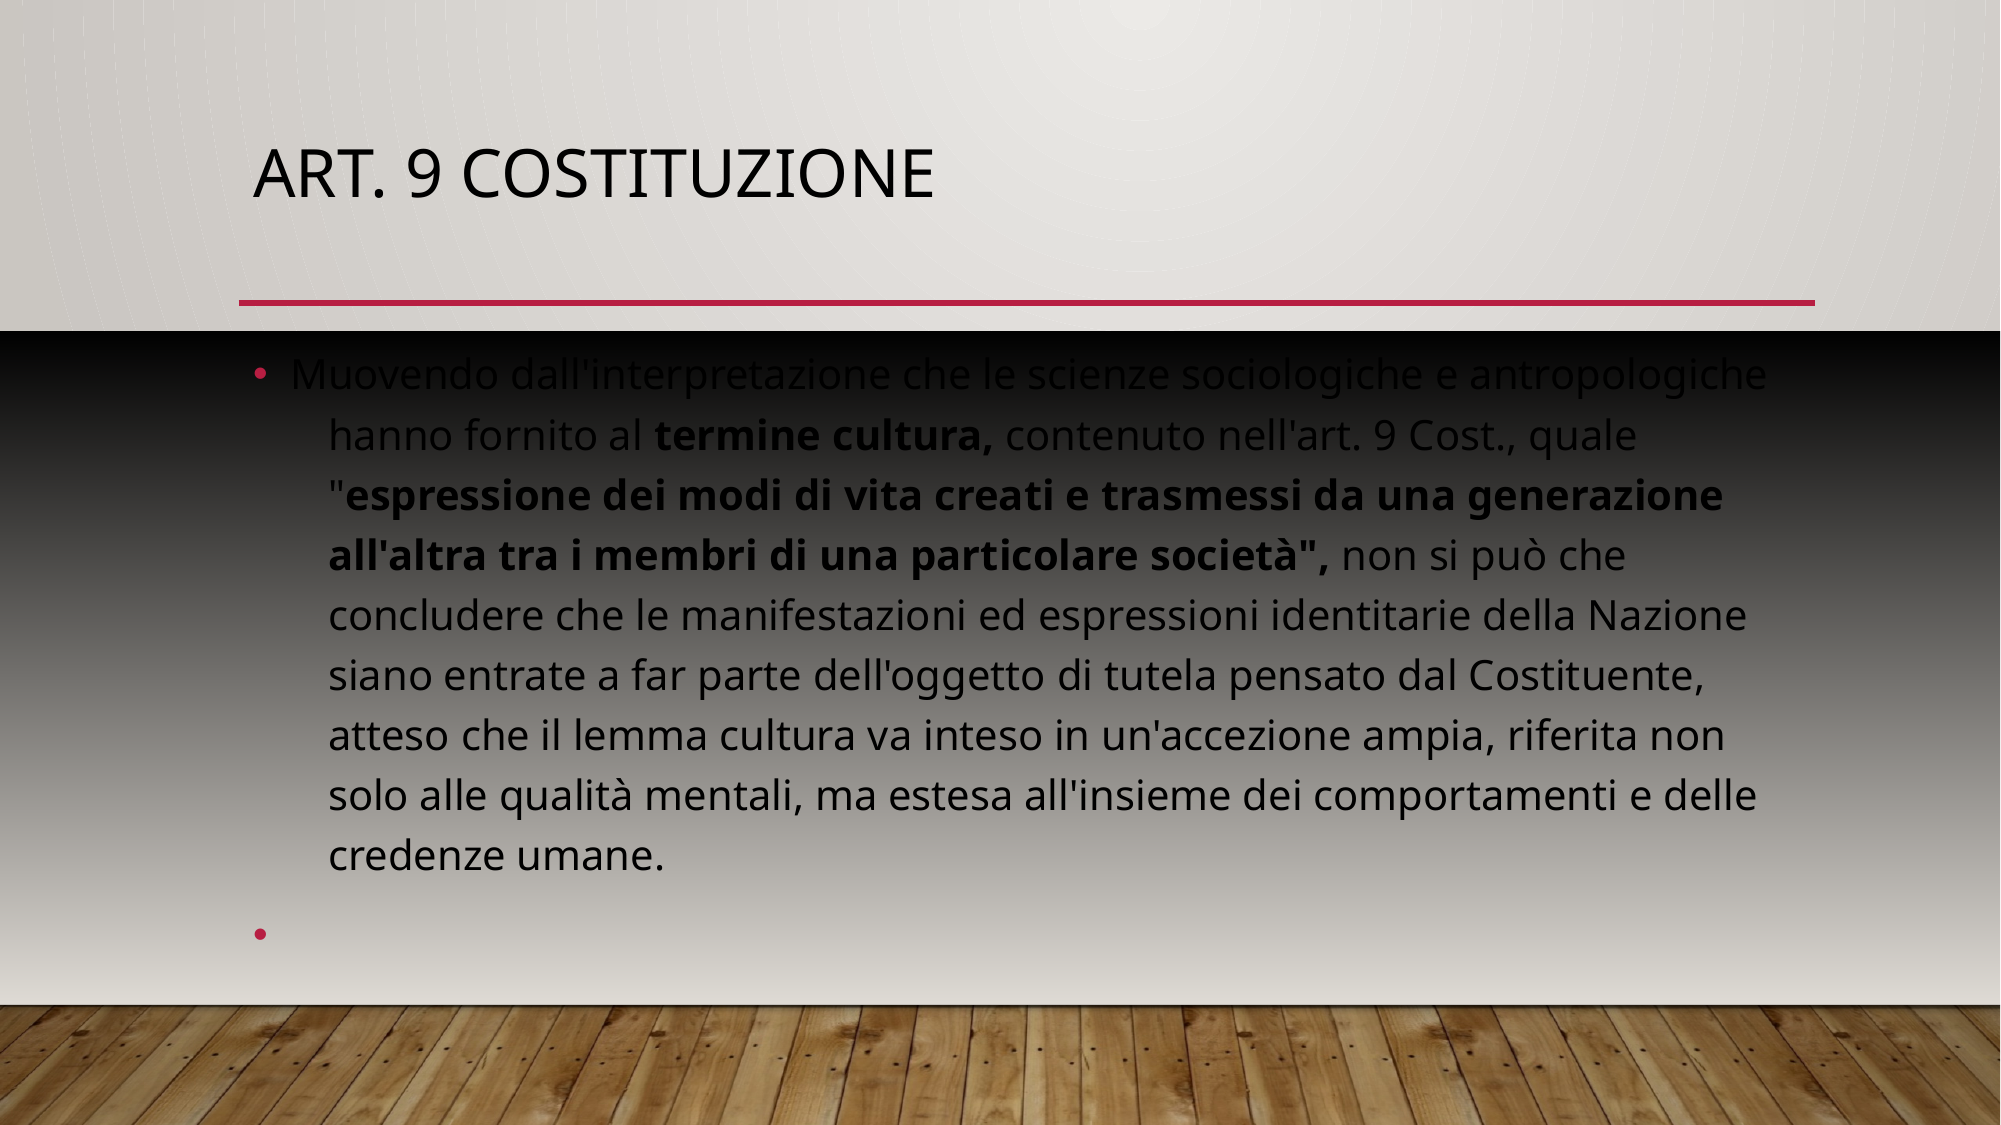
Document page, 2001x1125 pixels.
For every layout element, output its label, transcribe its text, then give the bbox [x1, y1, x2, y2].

title Art. 9 costituzione [238, 131, 1814, 305]
list Muovendo dall'interpretazione che le scienze sociologiche e antropologiche hanno fornito al termine cultura, contenuto nell'art. 9 Cost., quale "espressione dei modi di vita creati e trasmessi da una generazione all'altra tra i membri di una particolare società", non si può che concludere che le manifestazioni ed espressioni identitarie della Nazione siano entrate a far parte dell'oggetto di tutela pensato dal Costituente, atteso che il lemma cultura va inteso in un'accezione ampia, riferita non solo alle qualità mentali, ma estesa all'insieme dei comportamenti e delle credenze umane. [238, 330, 1814, 897]
